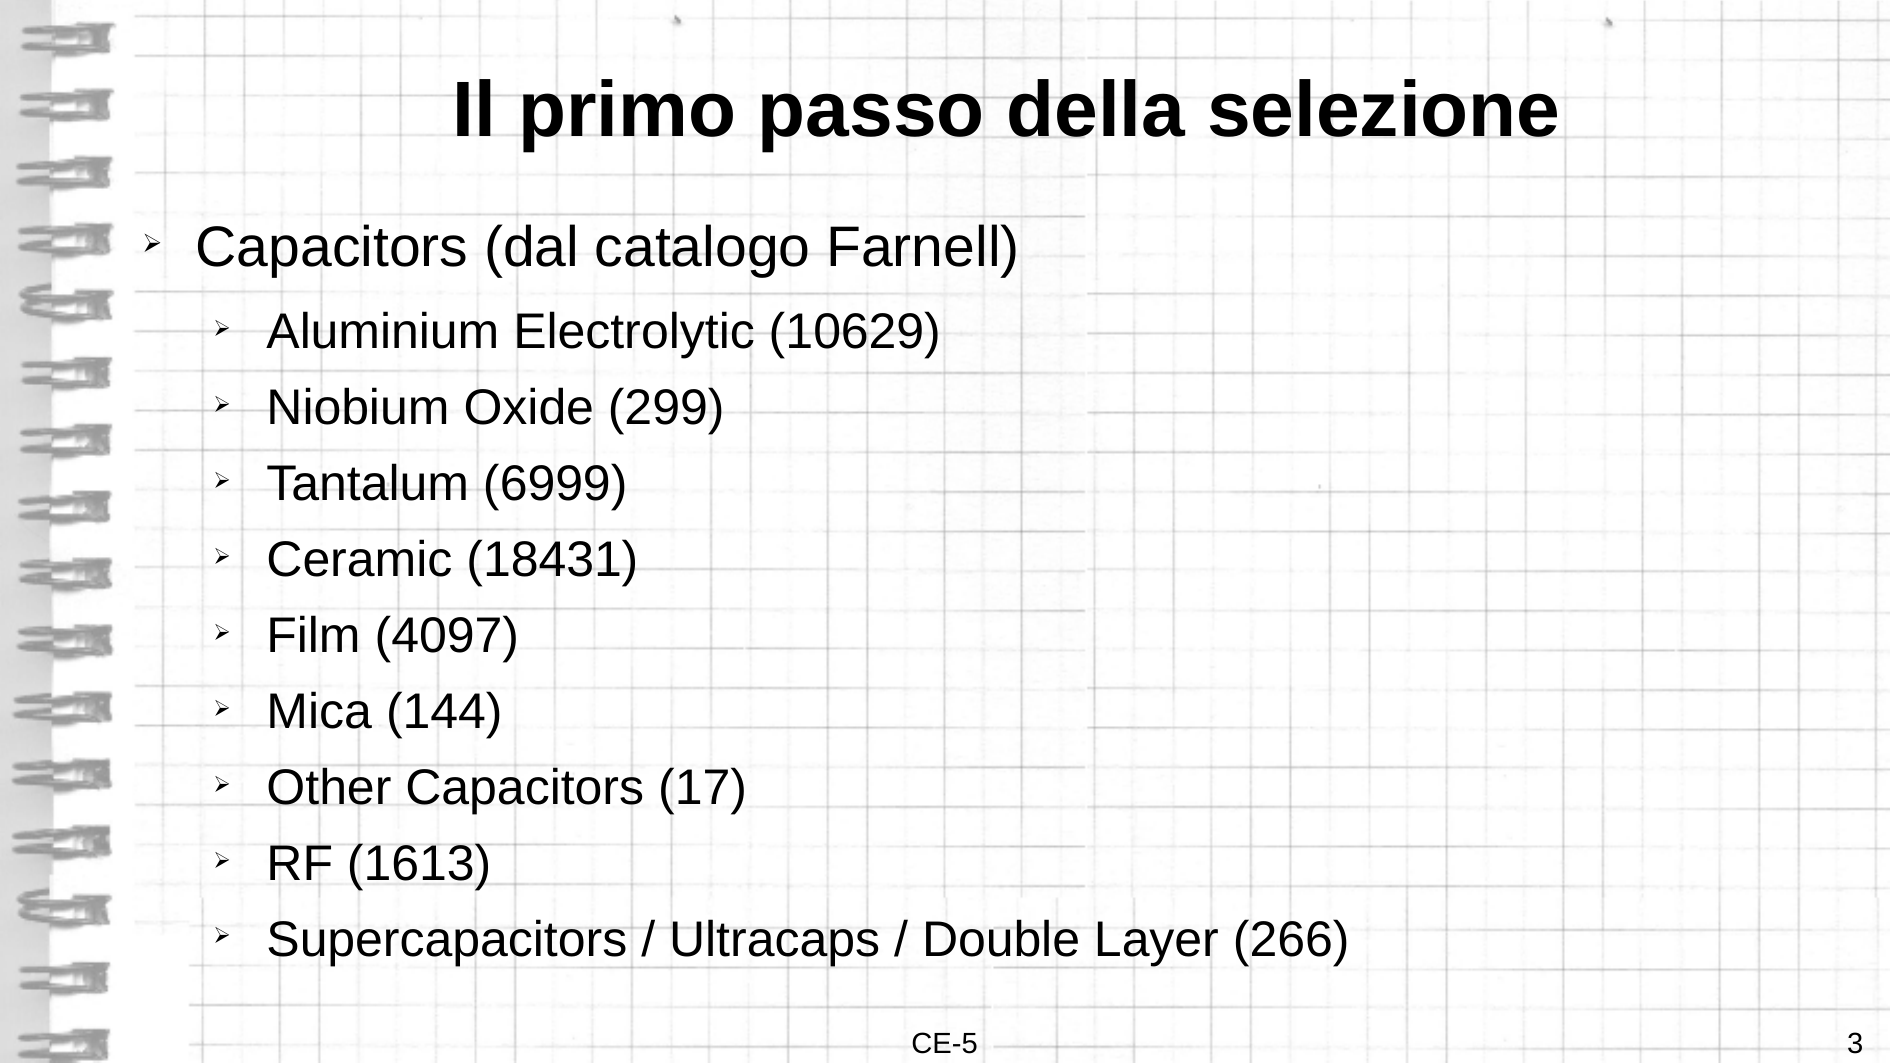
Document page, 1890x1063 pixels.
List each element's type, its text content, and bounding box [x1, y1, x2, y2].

picture [0, 0, 1890, 1063]
list Capacitors (dal catalogo Farnell) Aluminium Electrolytic (10629) Niobium Oxide (299) Tantalum (6999) Ceramic (18431) Film (4097) Mica (144) Other Capacitors (17) RF (1613) Supercapacitors / Ultracaps / Double Layer (266) [124, 214, 1890, 967]
title Il primo passo della selezione [124, 20, 1890, 198]
